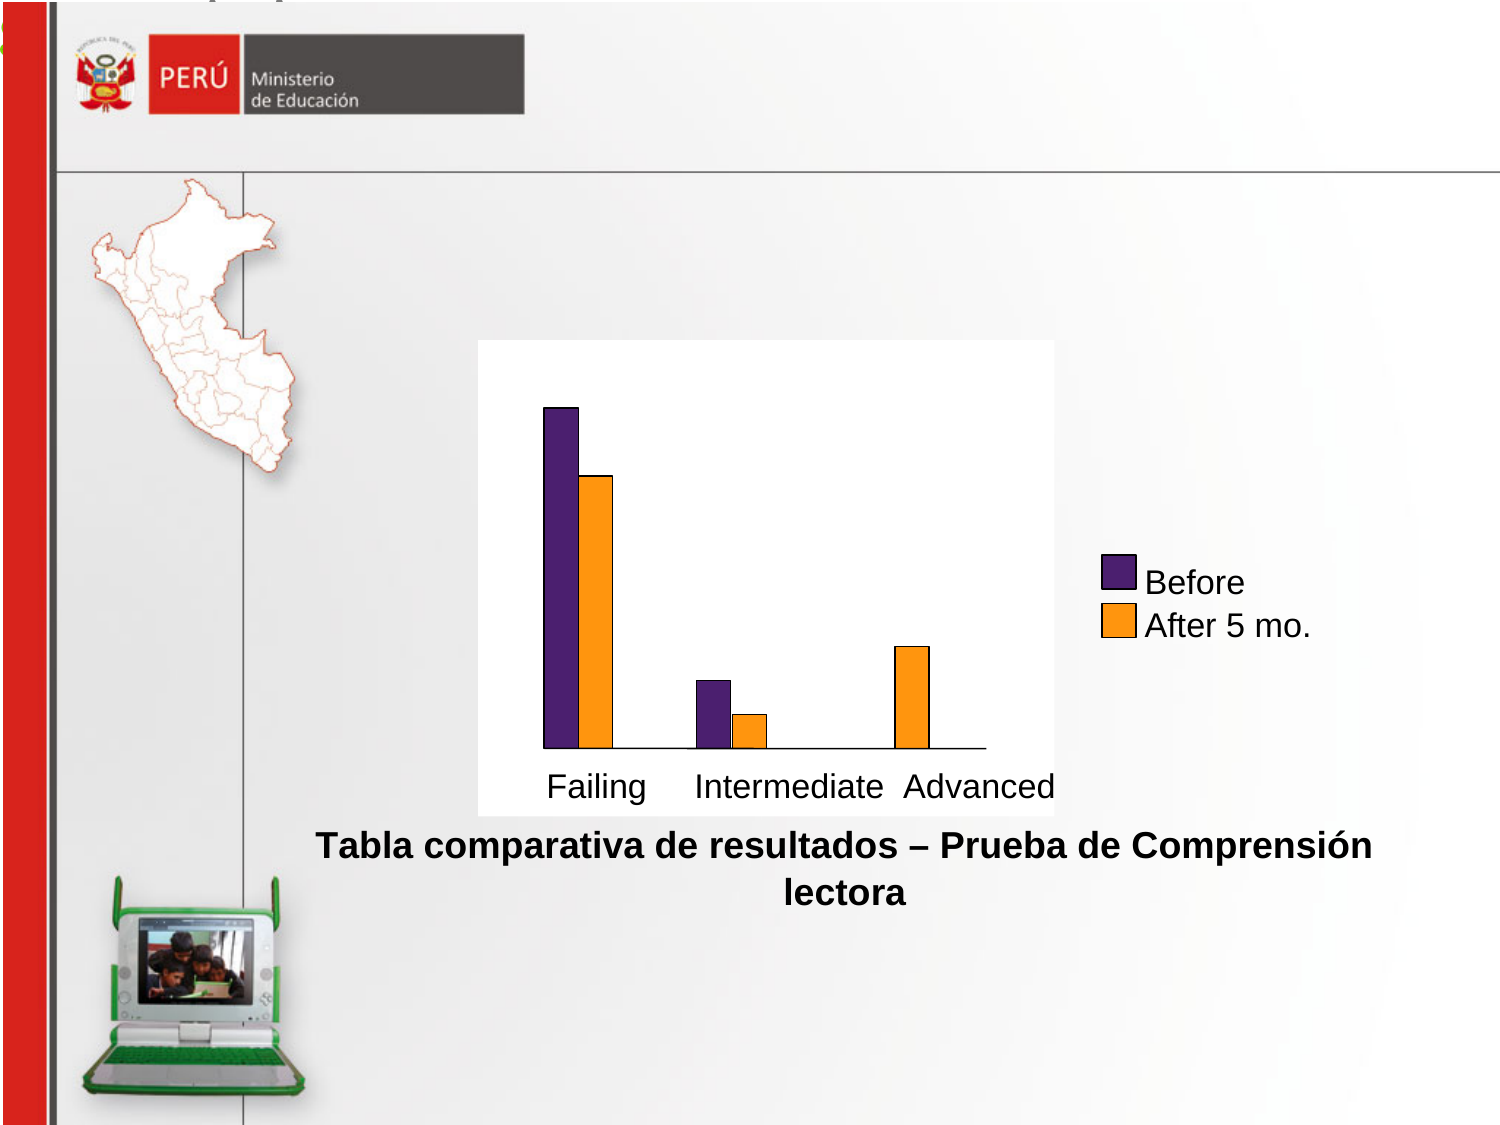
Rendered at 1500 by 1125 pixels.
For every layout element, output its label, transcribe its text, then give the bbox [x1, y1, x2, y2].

text_box [1102, 554, 1129, 589]
text_box [478, 340, 1055, 817]
text_box Tabla comparativa de resultados – Prueba de Comprensión lectora [260, 822, 1429, 909]
text_box Failing Intermediate Advanced [531, 755, 1063, 812]
text_box Before After 5 mo. [1129, 551, 1324, 650]
text_box [1102, 603, 1129, 638]
picture [0, 0, 1500, 1125]
